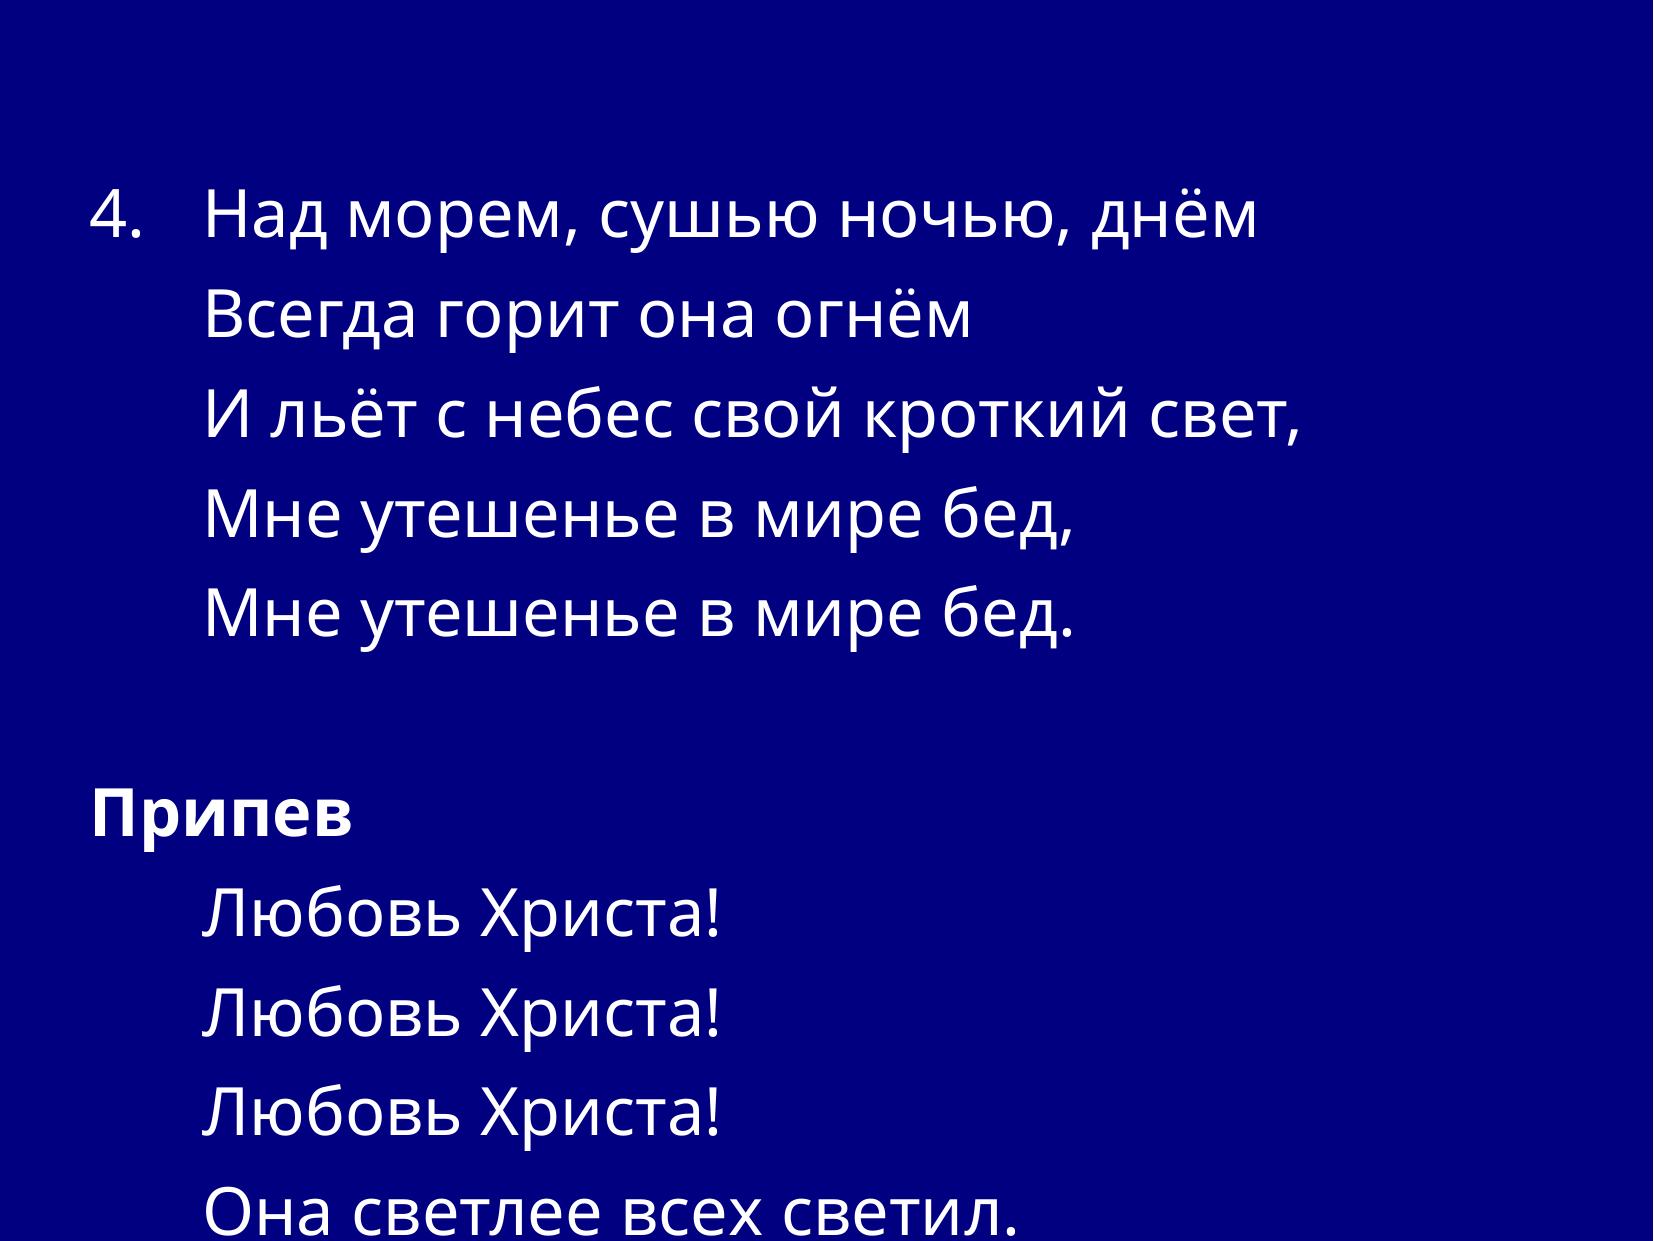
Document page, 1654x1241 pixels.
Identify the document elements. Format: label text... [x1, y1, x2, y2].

text_box 4. Над морем, сушью ночью, днём Всегда горит она огнём И льёт с небес свой кроткий свет, Мне утешенье в мире бед, Мне утешенье в мире бед. Припев Любовь Христа! Любовь Христа! Любовь Христа! Она светлее всех светил. [75, 150, 1576, 1163]
